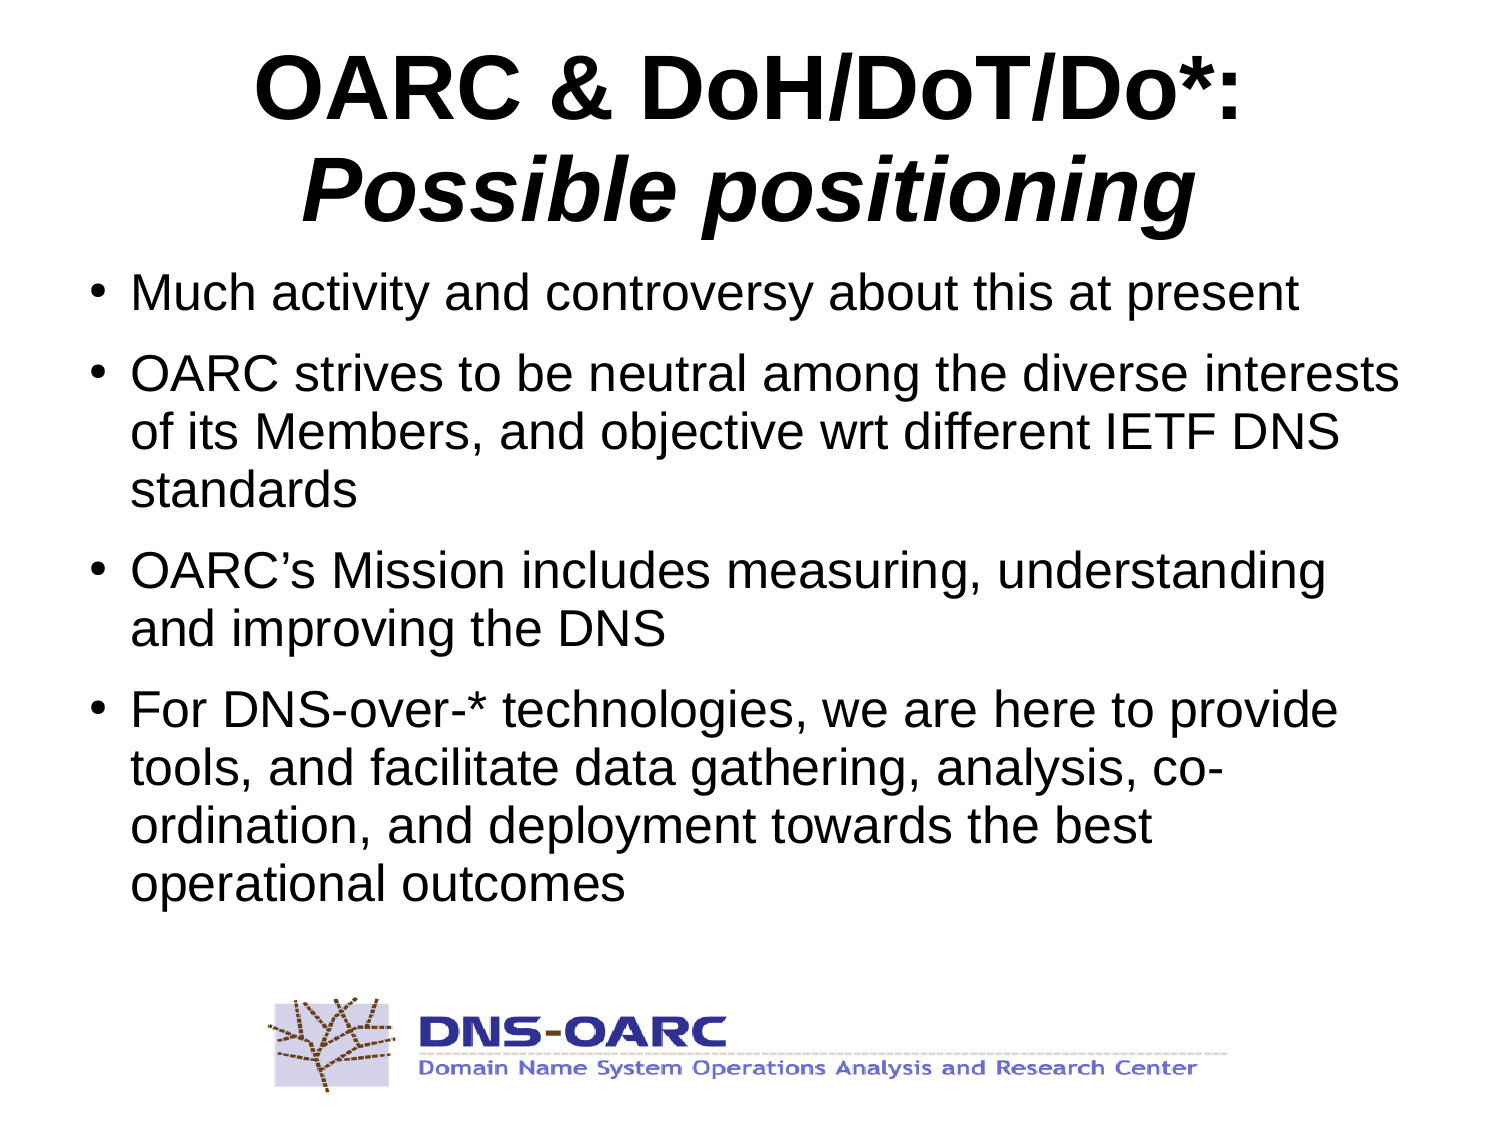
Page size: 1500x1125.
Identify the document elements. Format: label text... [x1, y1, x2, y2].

picture [214, 991, 1259, 1099]
title OARC & DoH/DoT/Do*: Possible positioning [75, 36, 1425, 242]
list Much activity and controversy about this at present OARC strives to be neutral among the diverse interests of its Members, and objective wrt different IETF DNS standards OARC’s Mission includes measuring, understanding and improving the DNS For DNS-over-* technologies, we are here to provide tools, and facilitate data gathering, analysis, co-ordination, and deployment towards the best operational outcomes [75, 263, 1425, 916]
